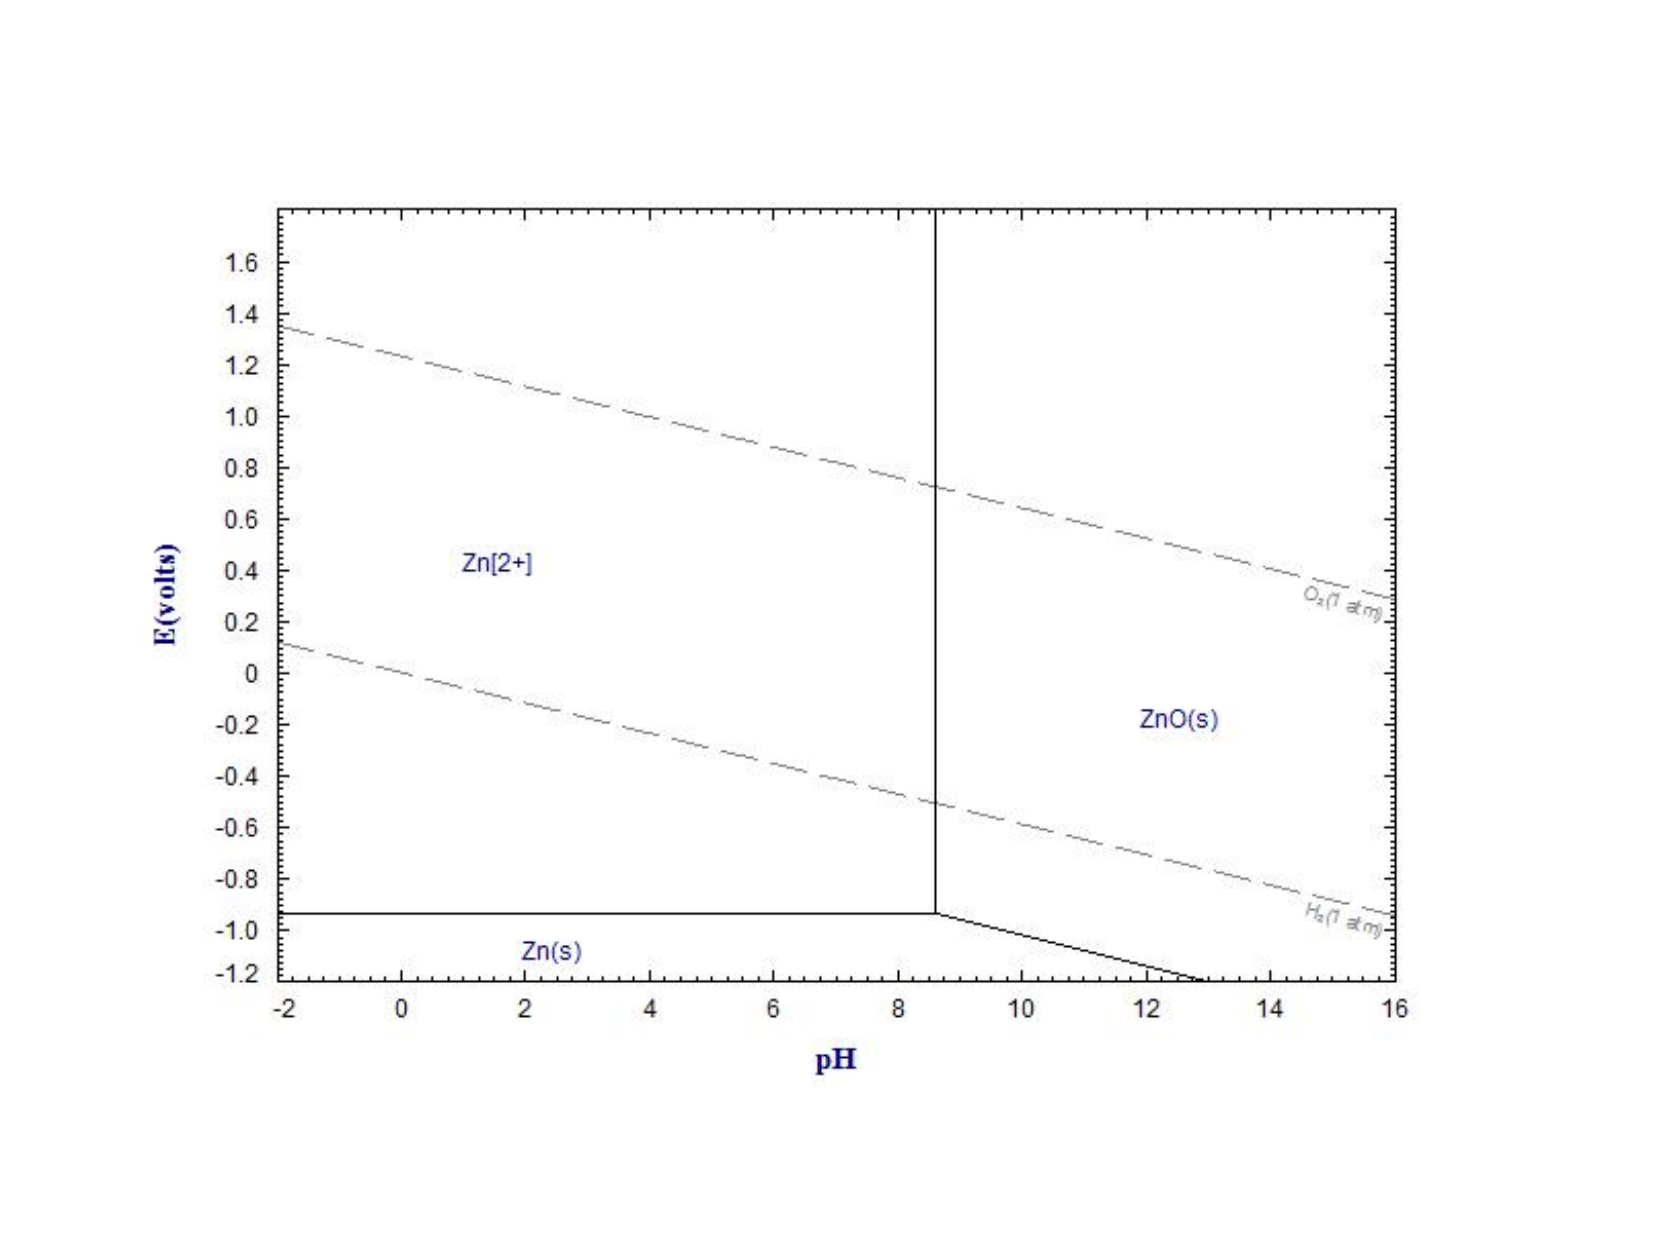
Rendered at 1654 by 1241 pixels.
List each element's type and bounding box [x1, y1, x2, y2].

picture [138, 188, 1430, 1096]
